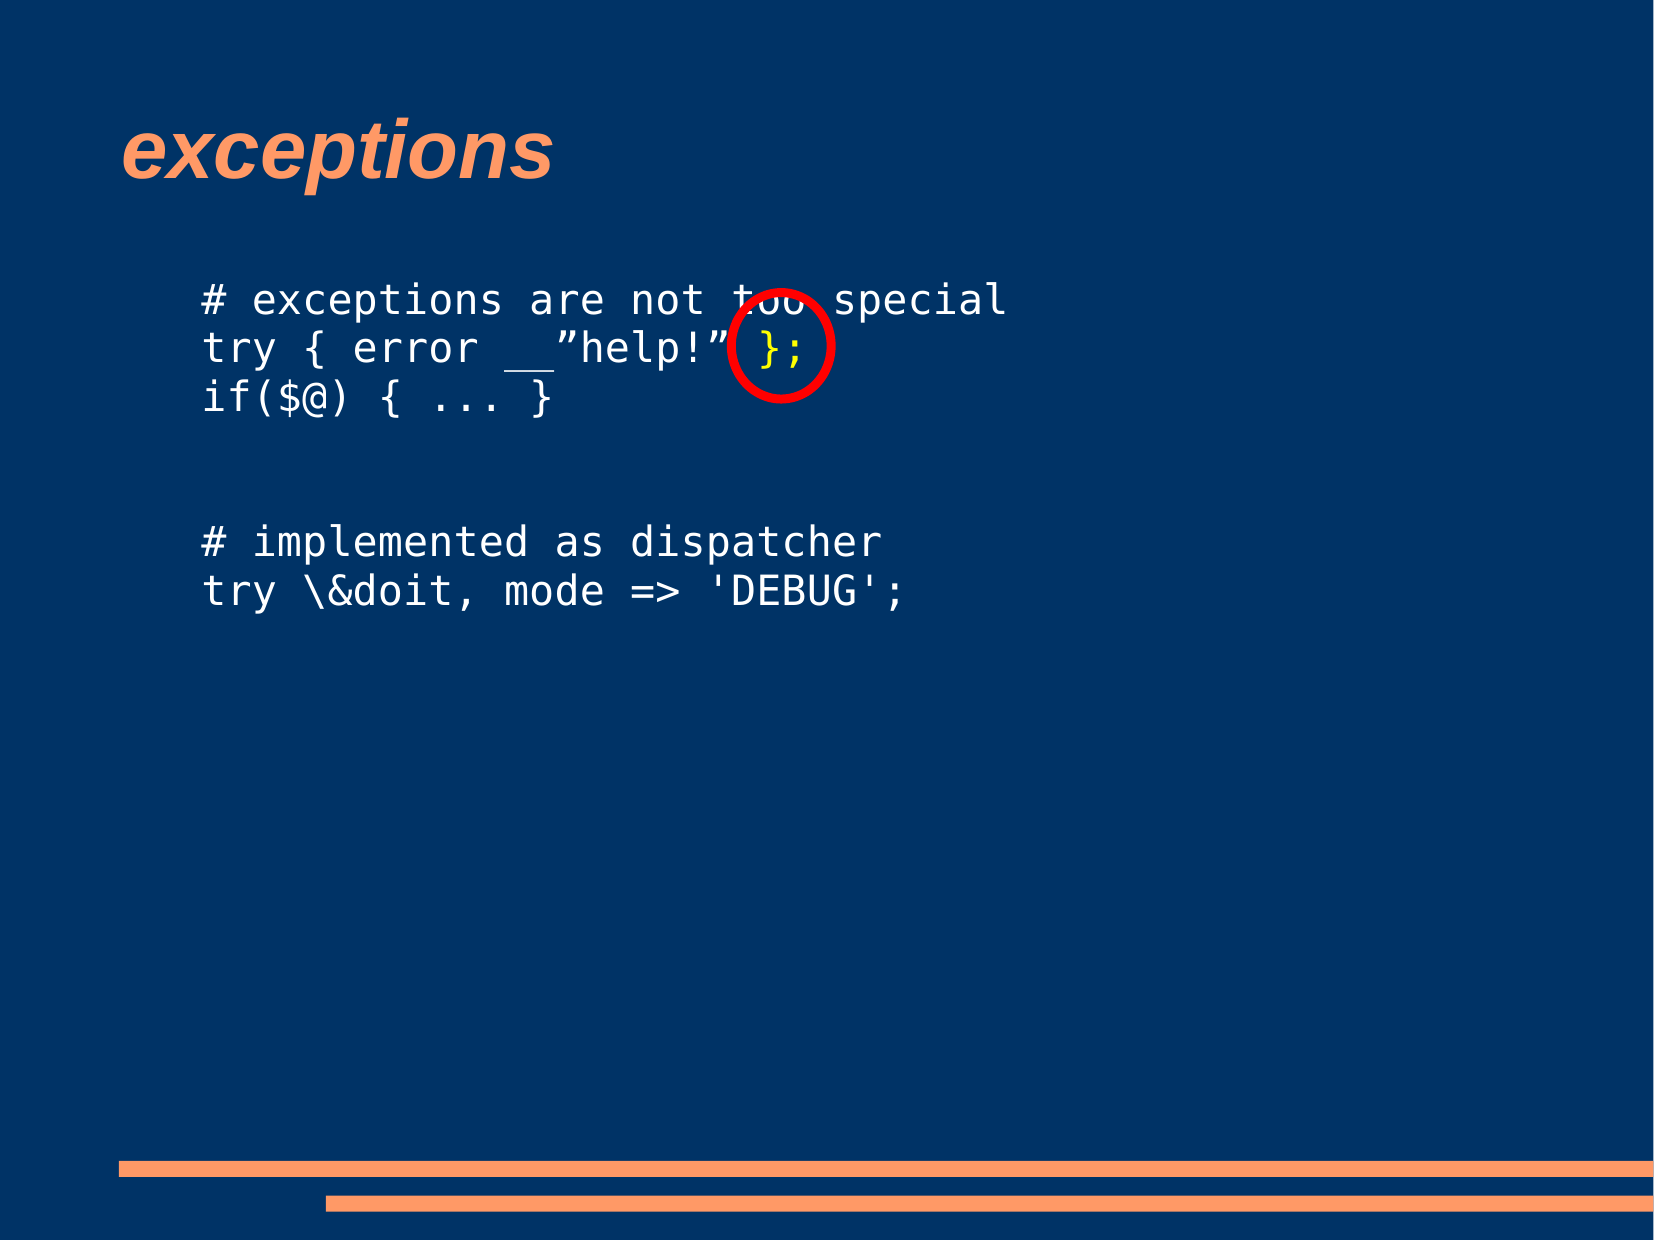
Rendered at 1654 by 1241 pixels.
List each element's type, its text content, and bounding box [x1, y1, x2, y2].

title exceptions [121, 46, 1534, 254]
text_box # exceptions are not too special try { error __”help!” }; if($@) { ... } # implemented as dispatcher try \&doit, mode => 'DEBUG'; [186, 268, 1479, 623]
